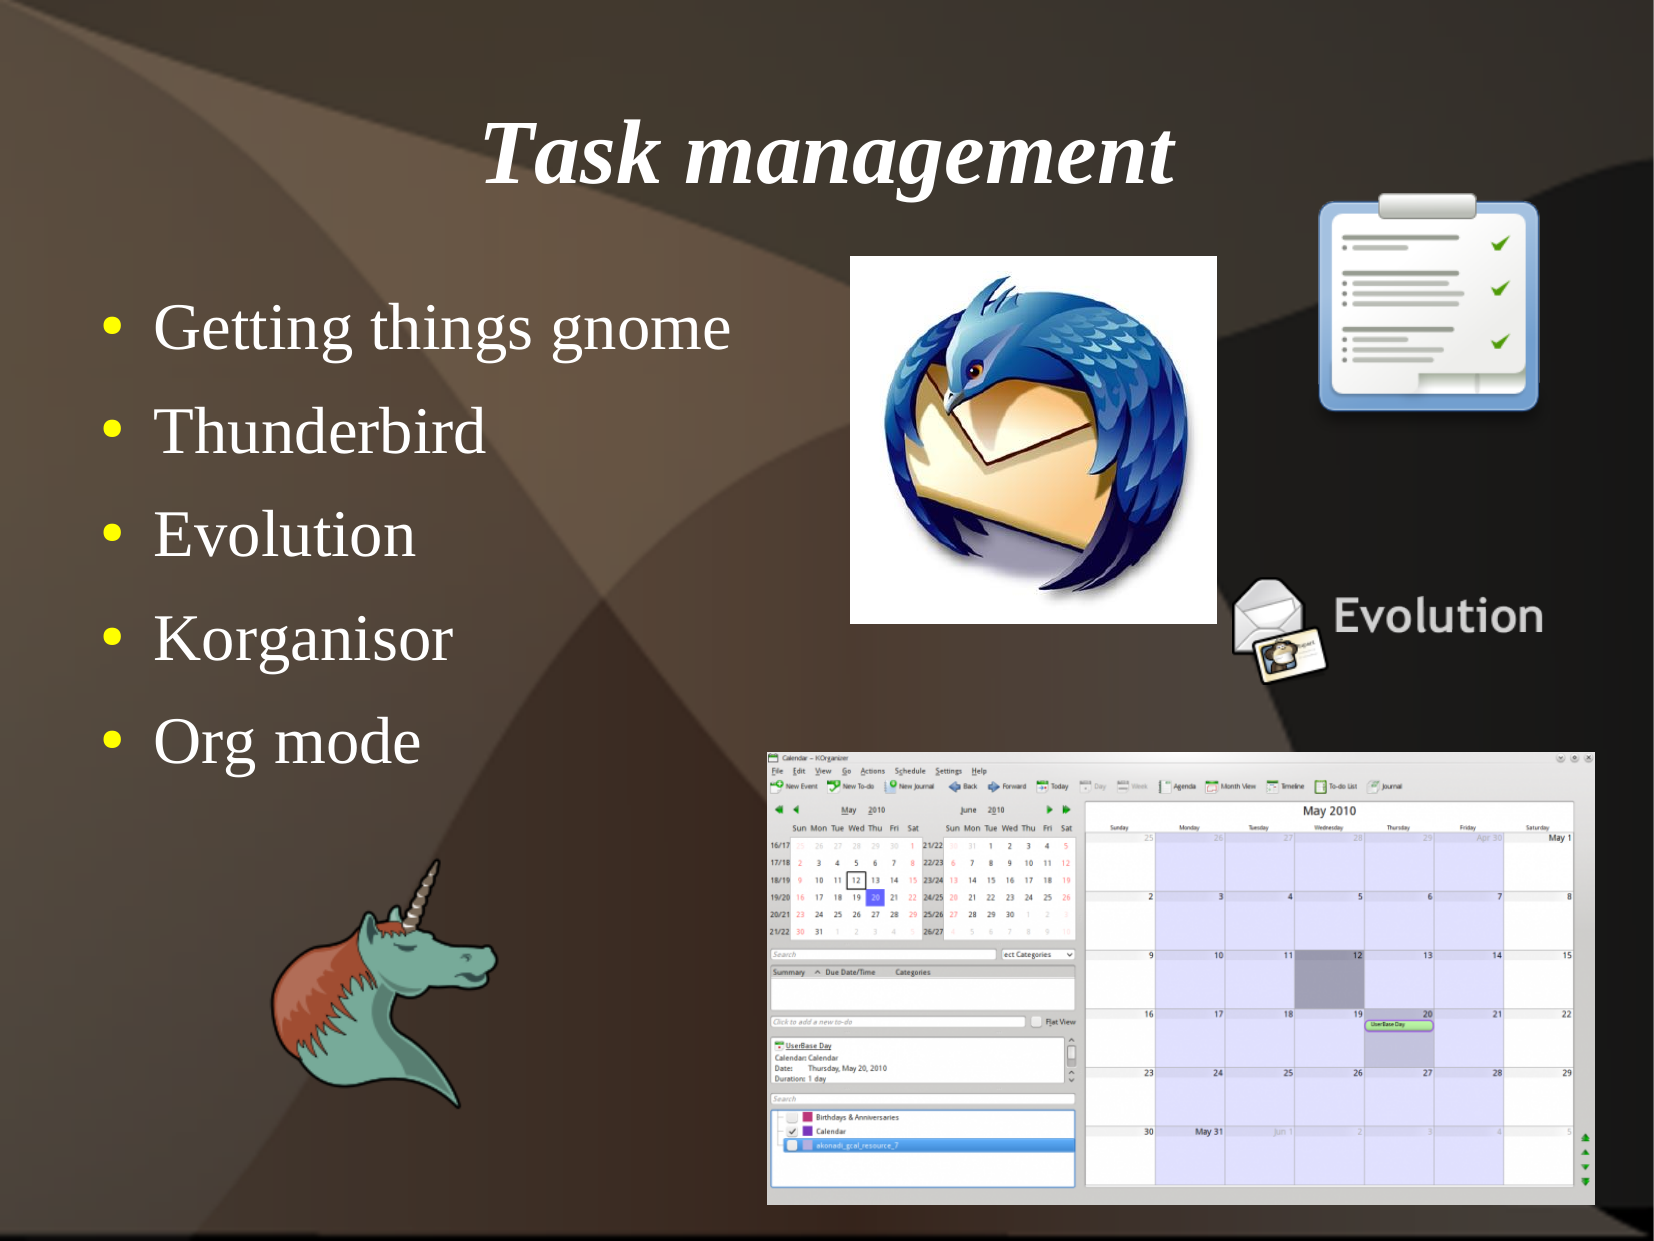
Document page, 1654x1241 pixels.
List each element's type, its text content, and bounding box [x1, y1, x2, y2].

list Getting things gnome Thunderbird Evolution Korganisor Org mode [82, 290, 1571, 1109]
title Task management [82, 49, 1571, 257]
picture [0, 0, 1654, 1241]
